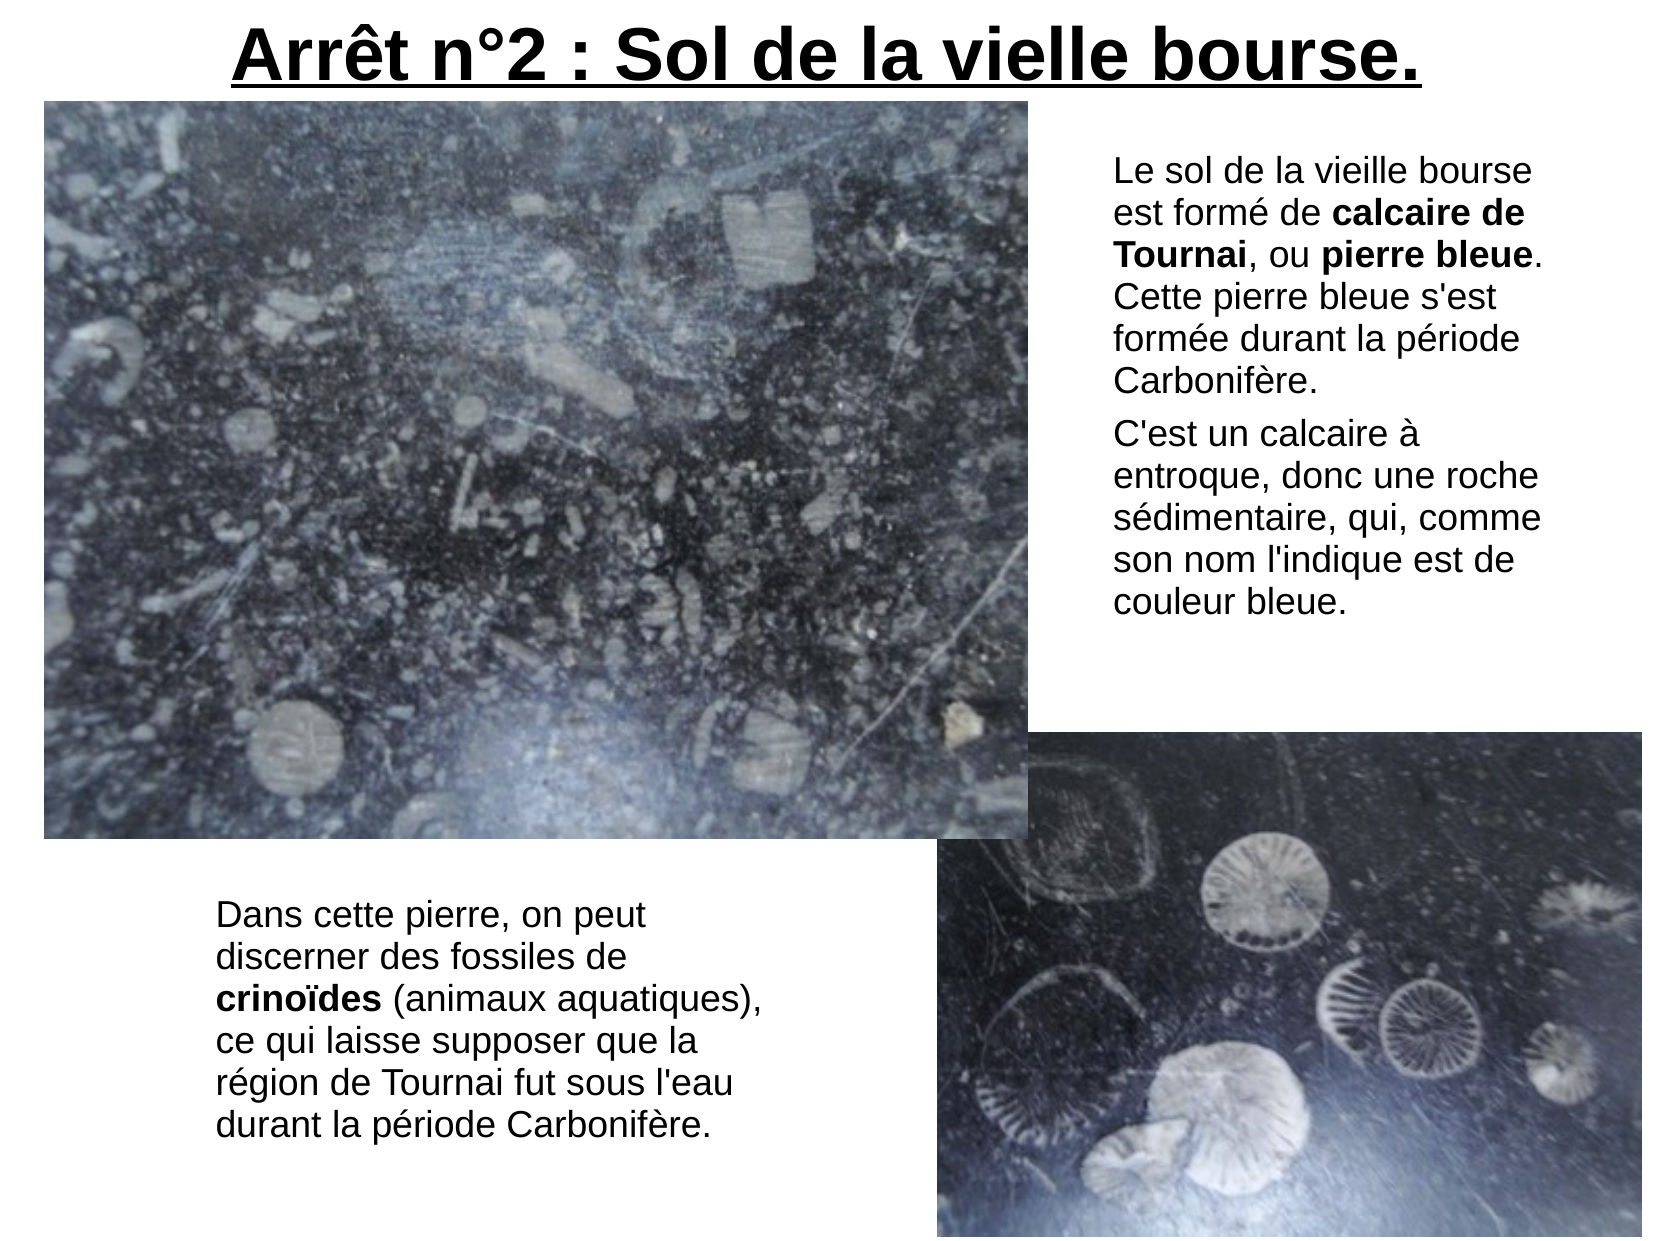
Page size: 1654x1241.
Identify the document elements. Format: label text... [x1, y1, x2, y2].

text_box Le sol de la vieille bourse est formé de calcaire de Tournai, ou pierre bleue. Cette pierre bleue s'est formée durant la période Carbonifère. C'est un calcaire à entroque, donc une roche sédimentaire, qui, comme son nom l'indique est de couleur bleue. [1098, 141, 1571, 718]
title Arrêt n°2 : Sol de la vielle bourse. [82, 12, 1571, 97]
text_box Dans cette pierre, on peut discerner des fossiles de crinoïdes (animaux aquatiques), ce qui laisse supposer que la région de Tournai fut sous l'eau durant la période Carbonifère. [200, 885, 819, 1155]
picture [44, 101, 1642, 1237]
